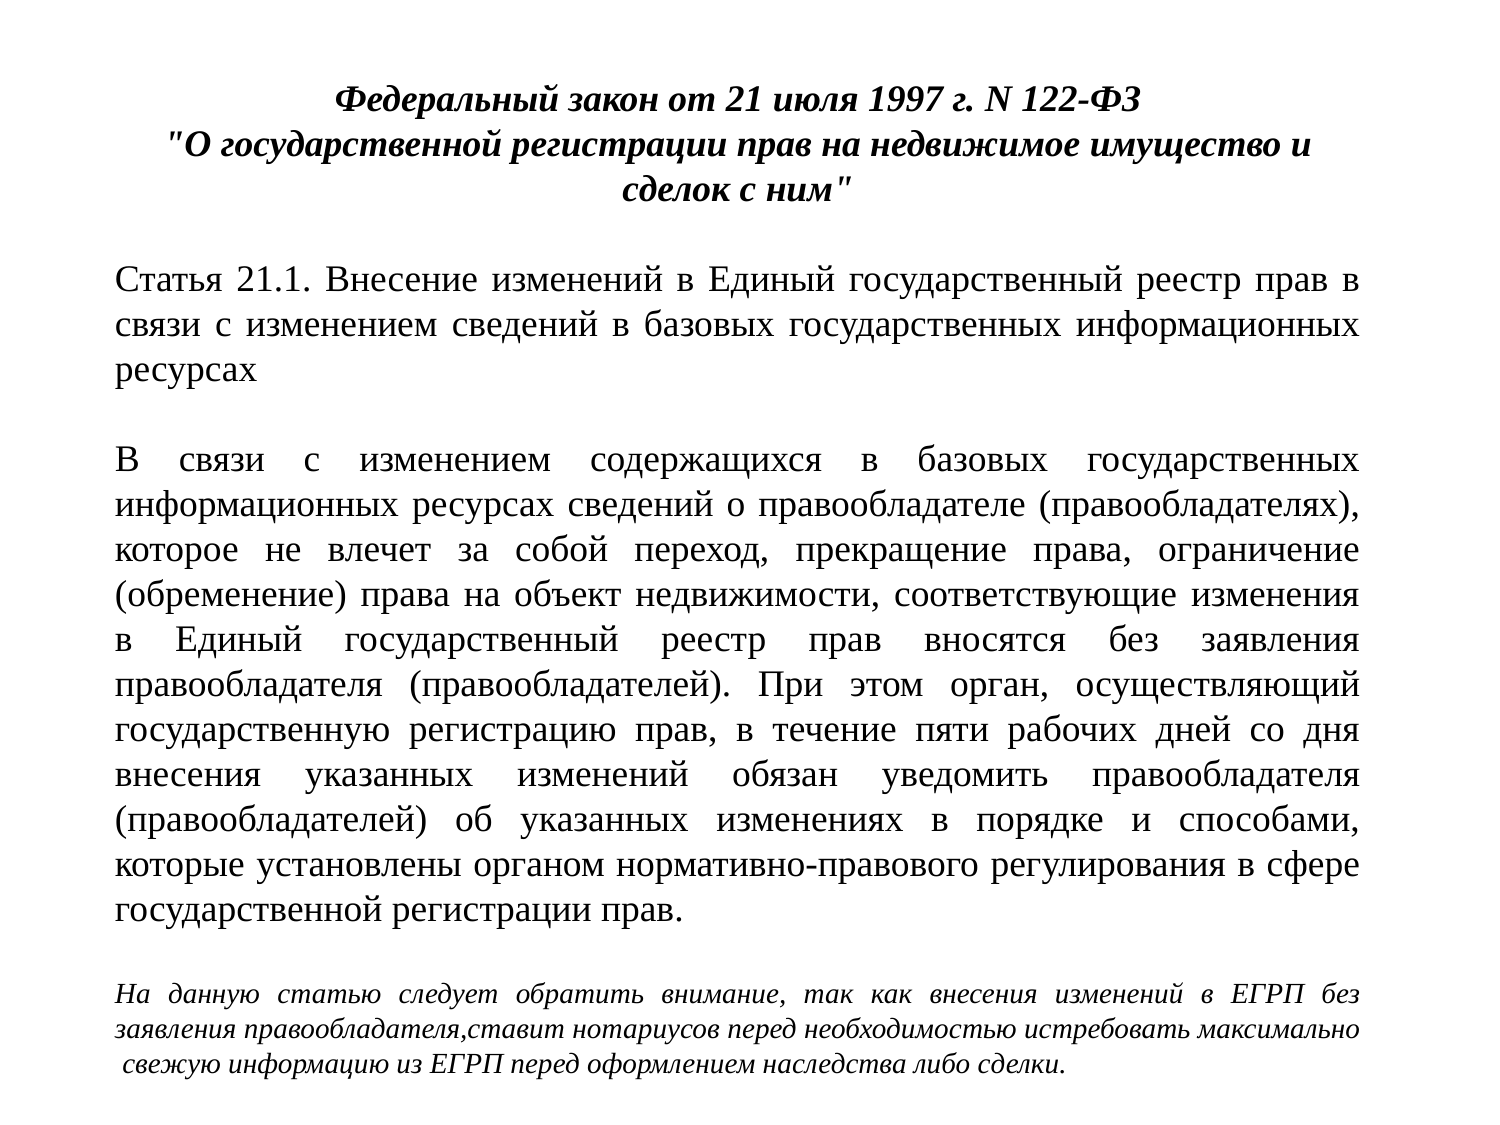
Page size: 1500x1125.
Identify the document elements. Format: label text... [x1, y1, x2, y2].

text_box Федеральный закон от 21 июля 1997 г. N 122-ФЗ "О государственной регистрации прав на недвижимое имущество и сделок с ним" Статья 21.1. Внесение изменений в Единый государственный реестр прав в связи с изменением сведений в базовых государственных информационных ресурсах В связи с изменением содержащихся в базовых государственных информационных ресурсах сведений о правообладателе (правообладателях), которое не влечет за собой переход, прекращение права, ограничение (обременение) права на объект недвижимости, соответствующие изменения в Единый государственный реестр прав вносятся без заявления правообладателя (правообладателей). При этом орган, осуществляющий государственную регистрацию прав, в течение пяти рабочих дней со дня внесения указанных изменений обязан уведомить правообладателя (правообладателей) об указанных изменениях в порядке и способами, которые установлены органом нормативно-правового регулирования в сфере государственной регистрации прав. На данную статью следует обратить внимание, так как внесения изменений в ЕГРП без заявления правообладателя,ставит нотариусов перед необходимостью истребовать максимально свежую информацию из ЕГРП перед оформлением наследства либо сделки. [100, 66, 1377, 1122]
